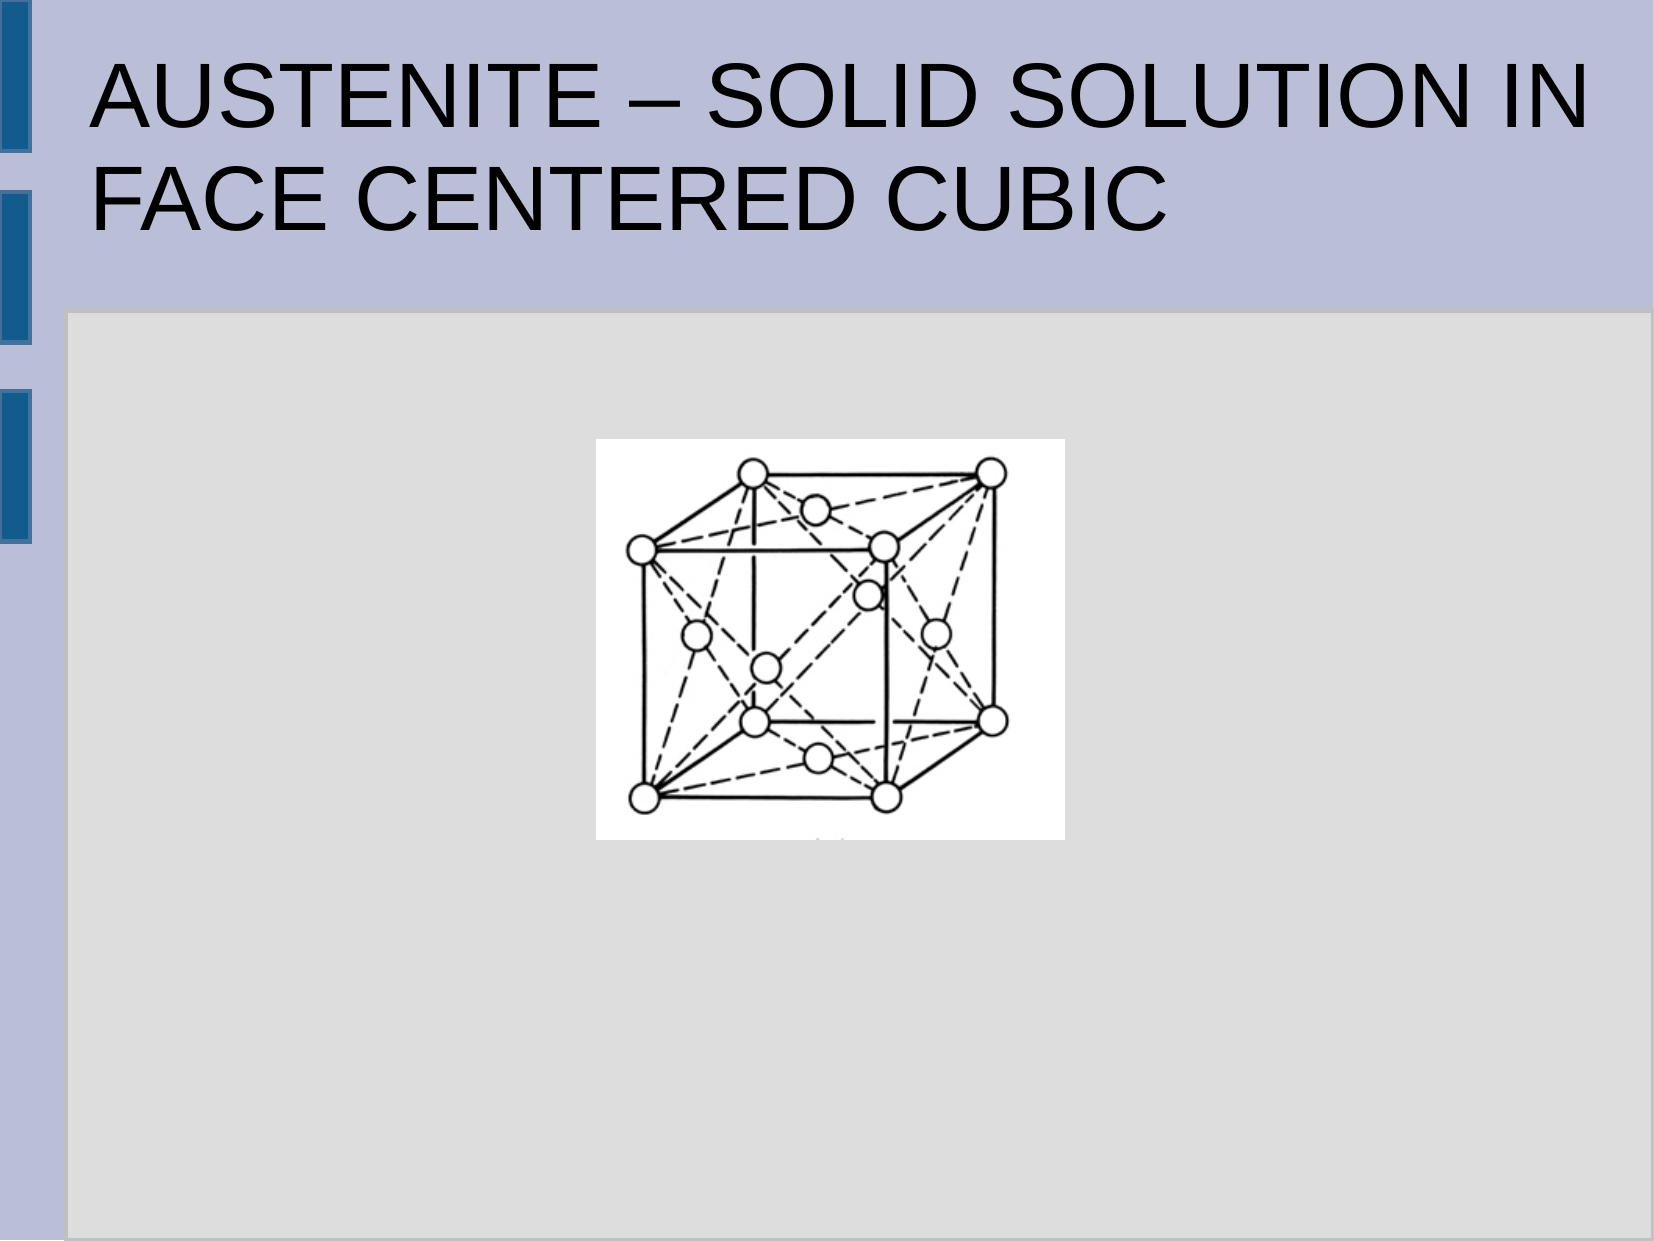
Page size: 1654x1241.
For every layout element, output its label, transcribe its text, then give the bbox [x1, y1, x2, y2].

picture [596, 439, 1065, 840]
text_box AUSTENITE – SOLID SOLUTION IN FACE CENTERED CUBIC [75, 37, 1613, 258]
